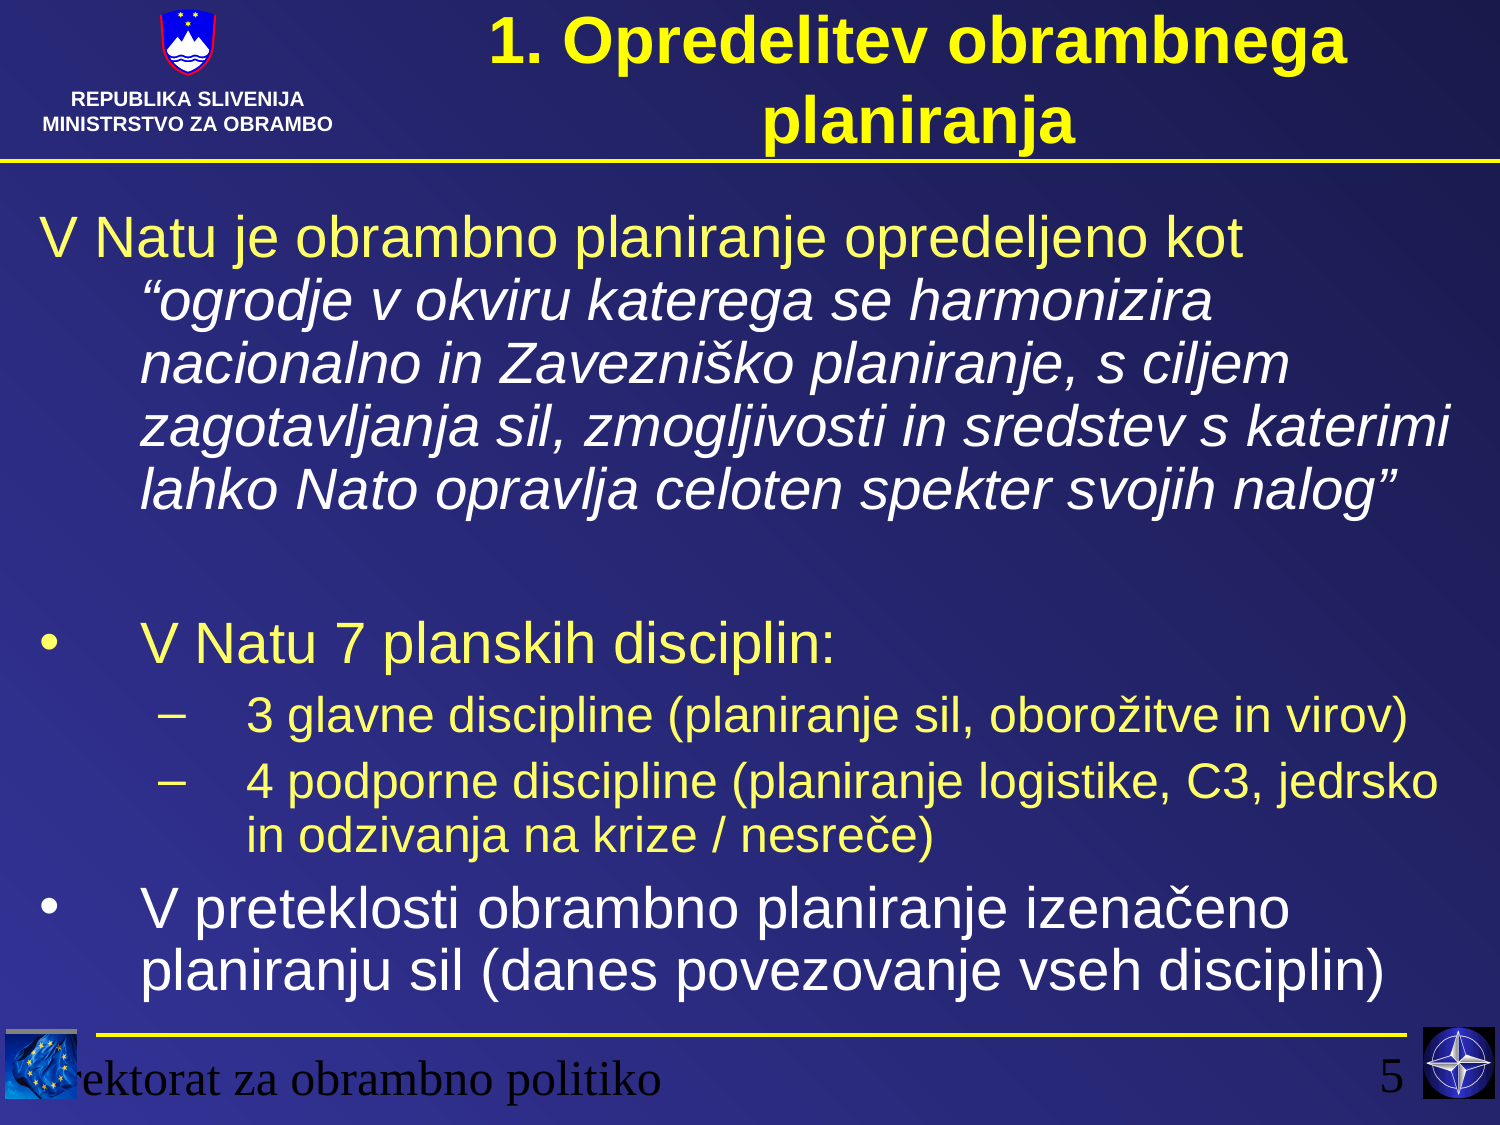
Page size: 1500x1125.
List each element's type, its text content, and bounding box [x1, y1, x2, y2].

title 1. Opredelitev obrambnega planiranja [348, 0, 1489, 165]
list V Natu je obrambno planiranje opredeljeno kot “ogrodje v okviru katerega se harmonizira nacionalno in Zavezniško planiranje, s ciljem zagotavljanja sil, zmogljivosti in sredstev s katerimi lahko Nato opravlja celoten spekter svojih nalog” V Natu 7 planskih disciplin: 3 glavne discipline (planiranje sil, oborožitve in virov) 4 podporne discipline (planiranje logistike, C3, jedrsko in odzivanja na krize / nesreče) V preteklosti obrambno planiranje izenačeno planiranju sil (danes povezovanje vseh disciplin) [24, 199, 1476, 1038]
